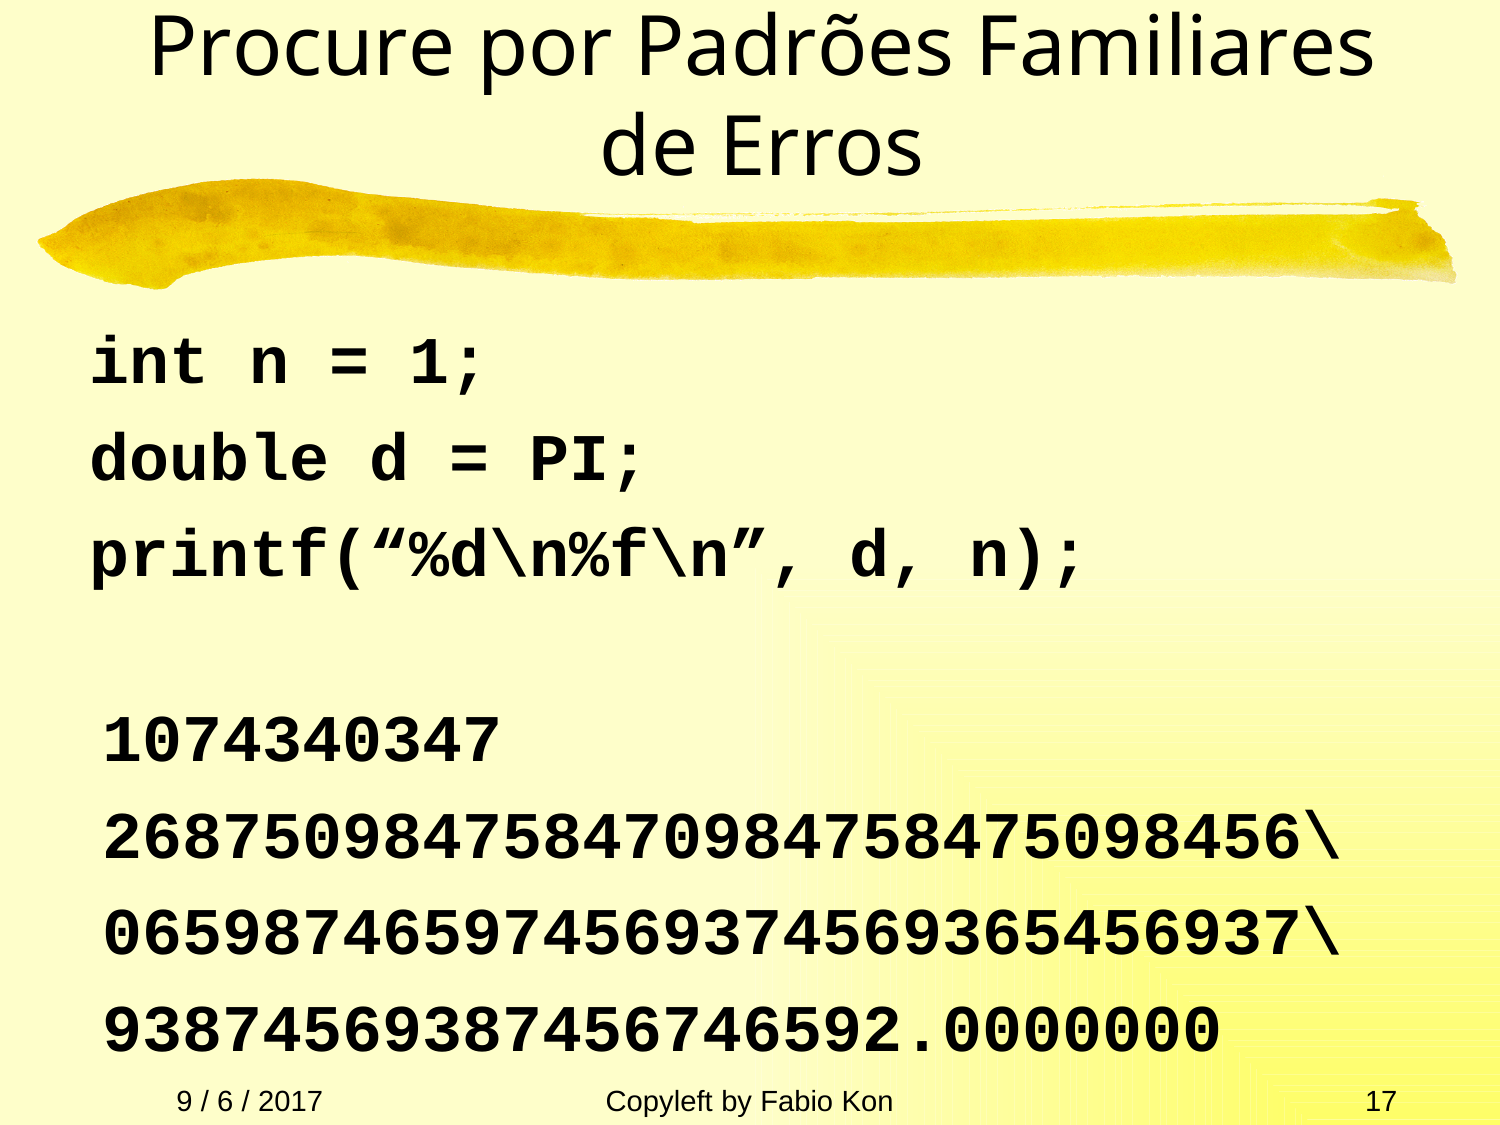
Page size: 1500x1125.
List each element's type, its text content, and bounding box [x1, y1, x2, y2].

list int n = 1; double d = PI; printf(“%d\n%f\n”, d, n); [74, 309, 1417, 598]
text_box 1074340347 268750984758470984758475098456\ 065987465974569374569365456937\ 93874569387456746592.0000000 [87, 687, 1430, 1025]
title Procure por Padrões Familiares de Erros [125, 0, 1401, 200]
picture [24, 174, 1463, 297]
